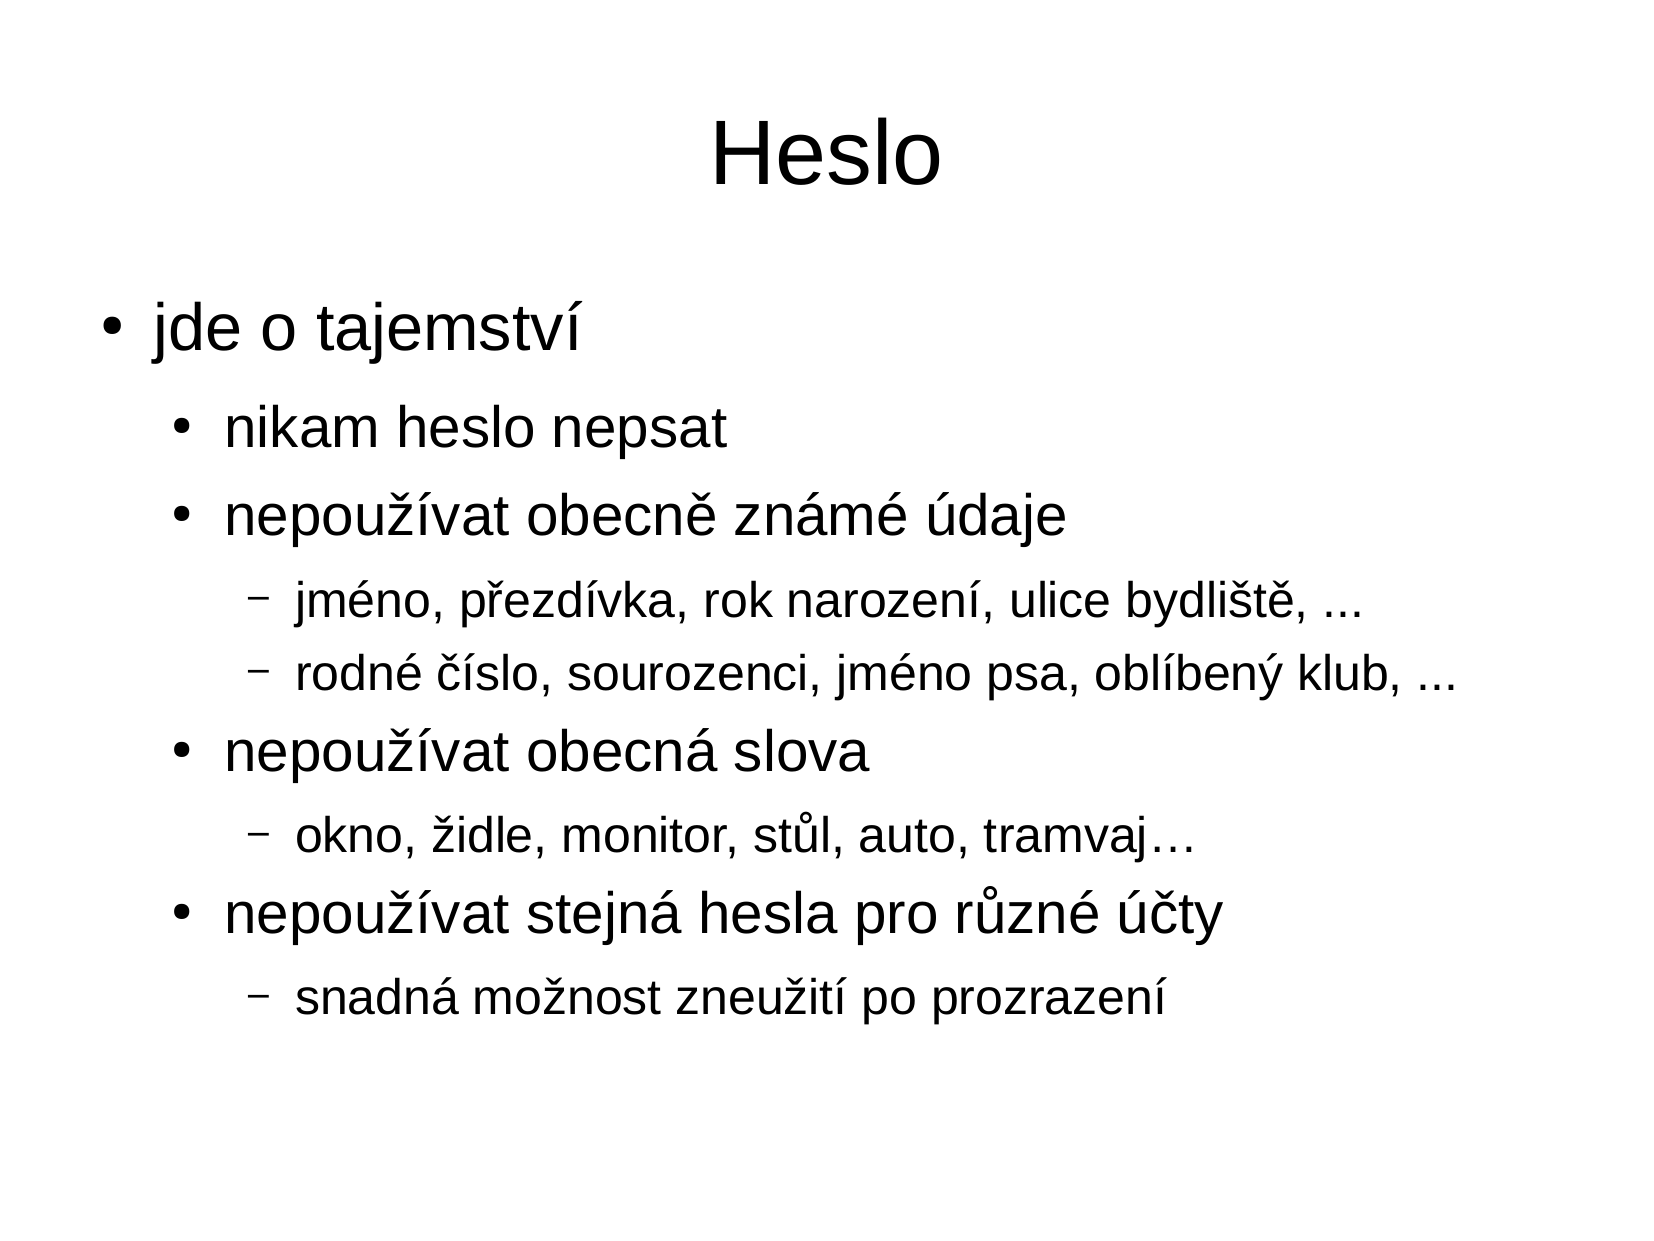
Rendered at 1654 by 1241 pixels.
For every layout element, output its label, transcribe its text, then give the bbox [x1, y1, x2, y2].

title Heslo [82, 49, 1571, 257]
list jde o tajemství nikam heslo nepsat nepoužívat obecně známé údaje jméno, přezdívka, rok narození, ulice bydliště, ... rodné číslo, sourozenci, jméno psa, oblíbený klub, ... nepoužívat obecná slova okno, židle, monitor, stůl, auto, tramvaj… nepoužívat stejná hesla pro různé účty snadná možnost zneužití po prozrazení [82, 290, 1571, 1109]
